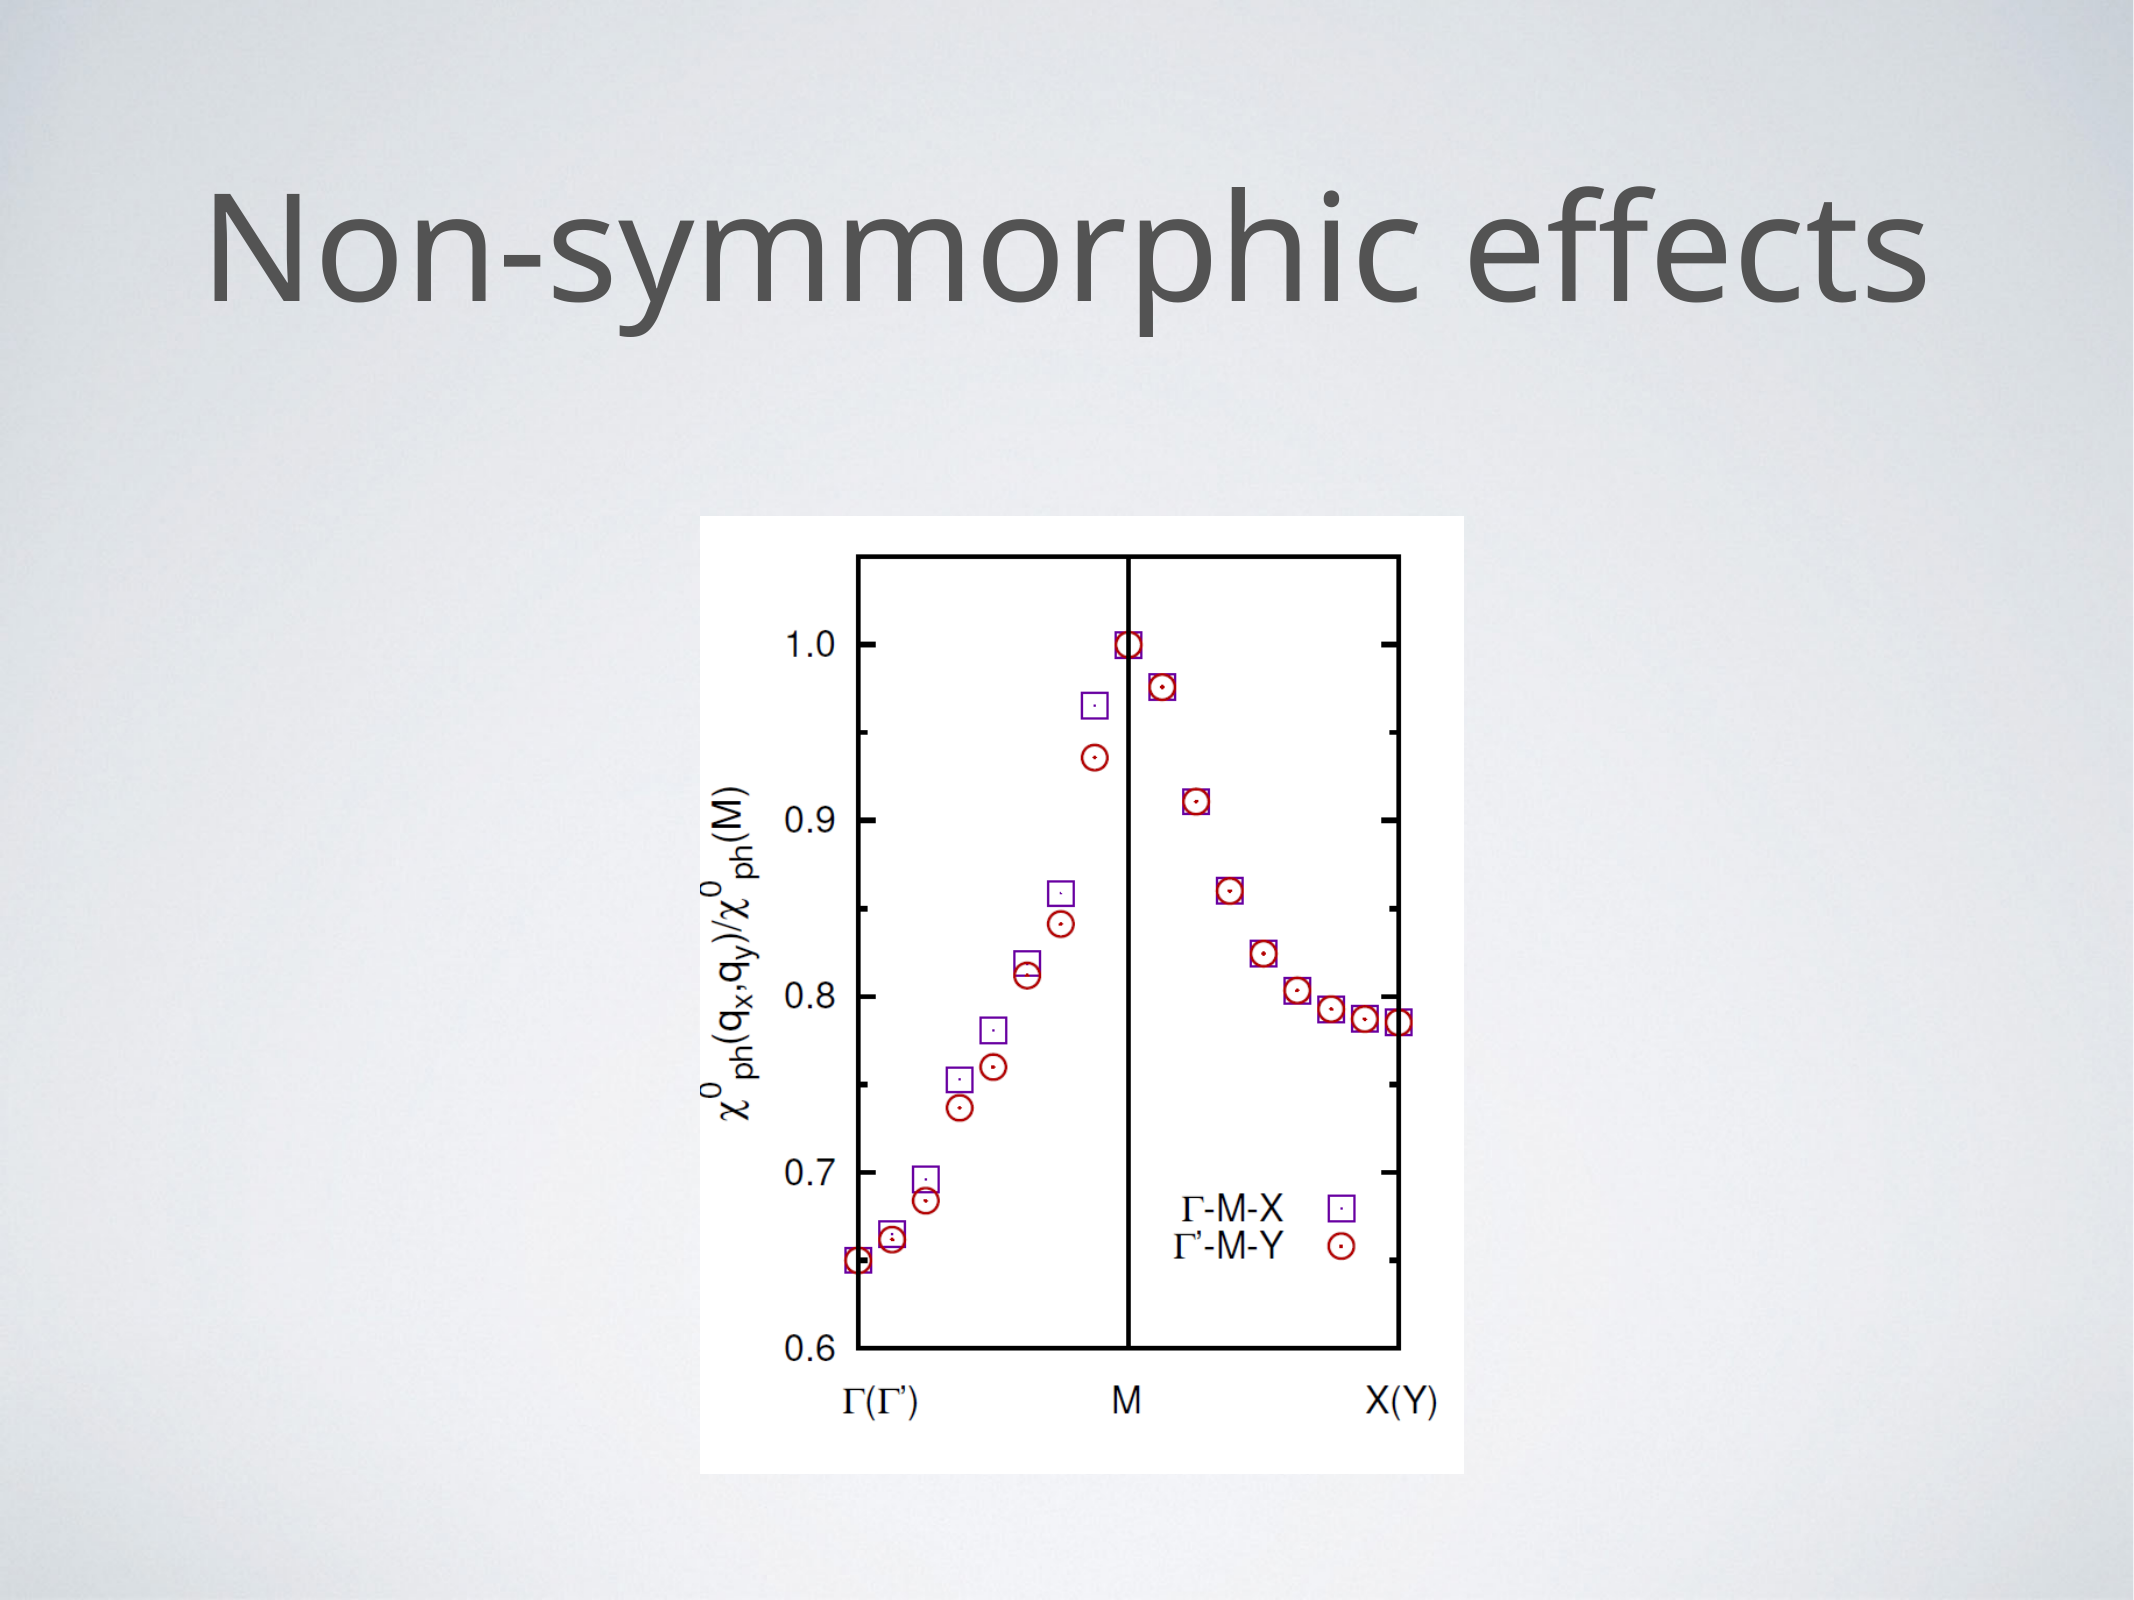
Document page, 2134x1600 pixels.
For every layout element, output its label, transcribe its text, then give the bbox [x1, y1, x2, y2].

title Non-symmorphic effects [58, 41, 2076, 442]
picture [700, 516, 1464, 1474]
